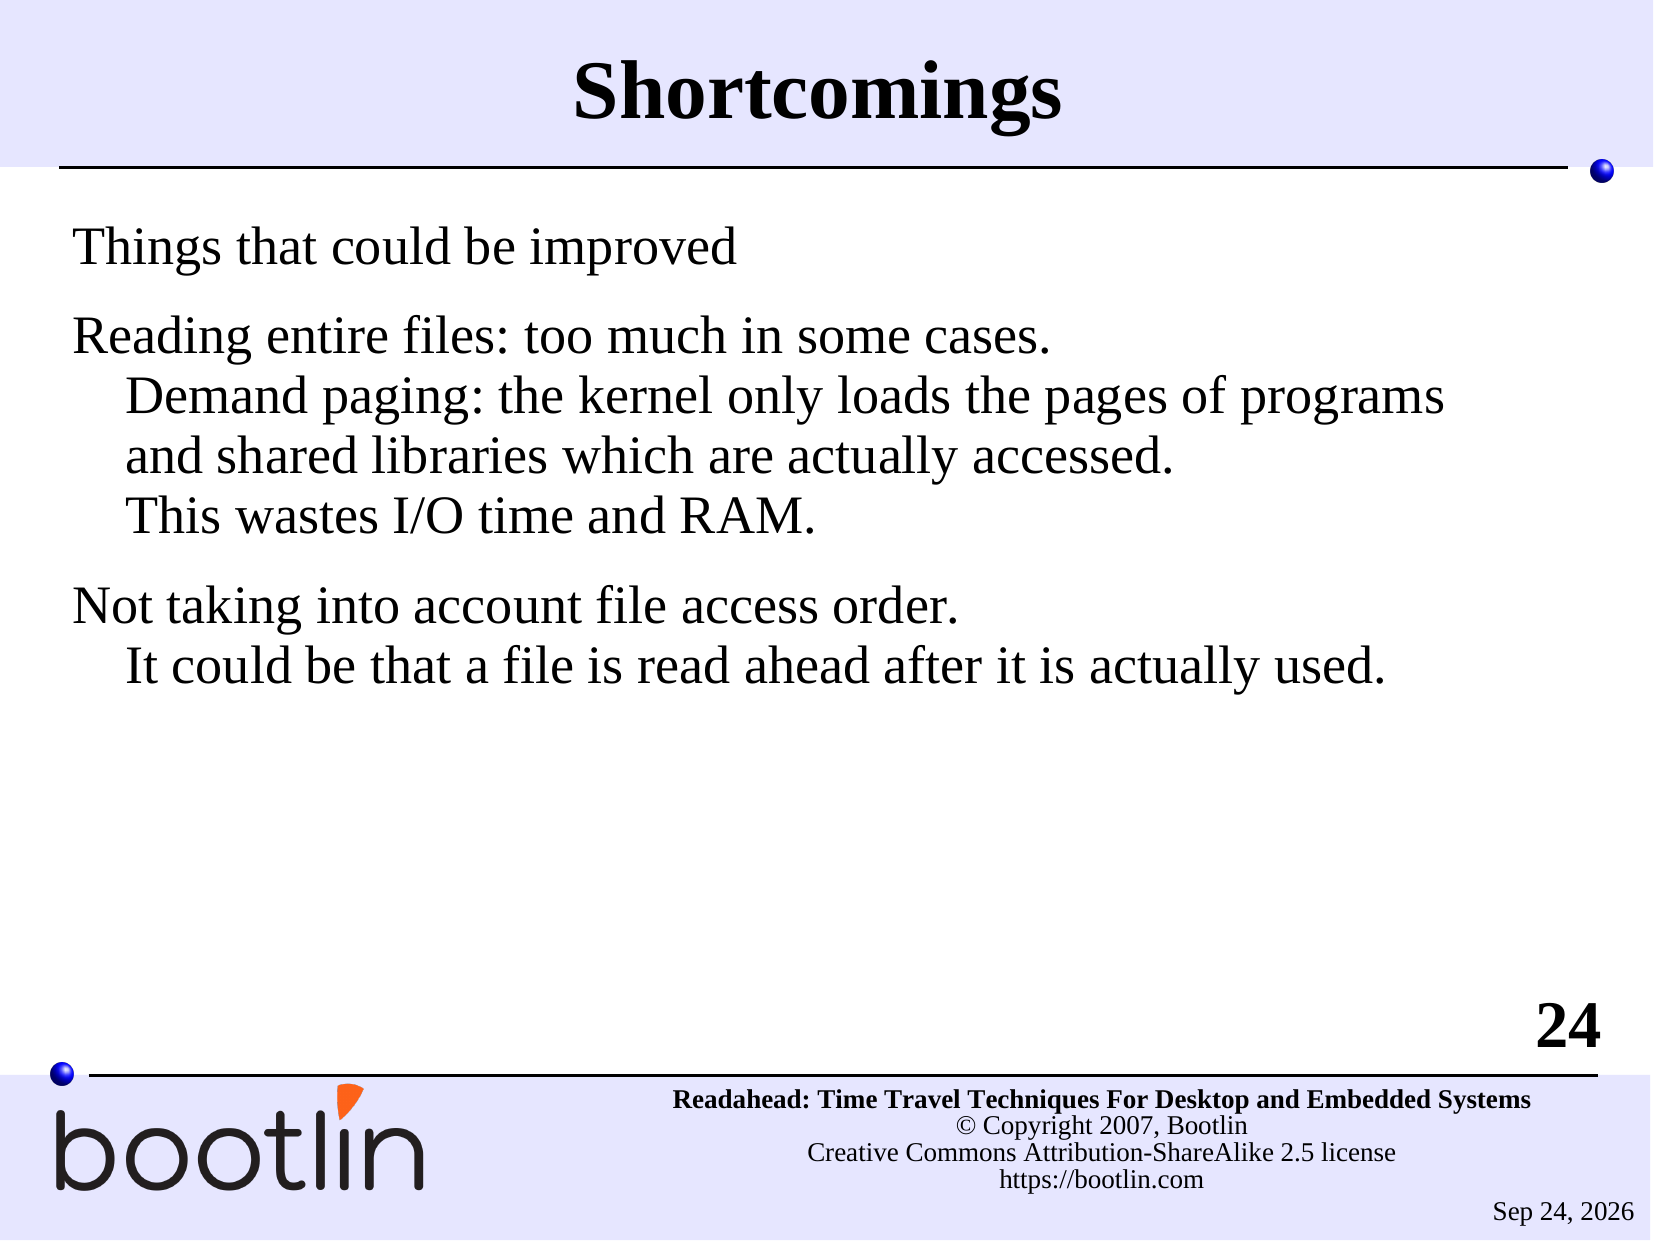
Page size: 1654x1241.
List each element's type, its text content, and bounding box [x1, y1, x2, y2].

picture [17, 1060, 462, 1230]
title Shortcomings [33, 29, 1604, 153]
list Things that could be improved Reading entire files: too much in some cases. Demand paging: the kernel only loads the pages of programs and shared libraries which are actually accessed. This wastes I/O time and RAM. Not taking into account file access order. It could be that a file is read ahead after it is actually used. [54, 216, 1574, 1066]
